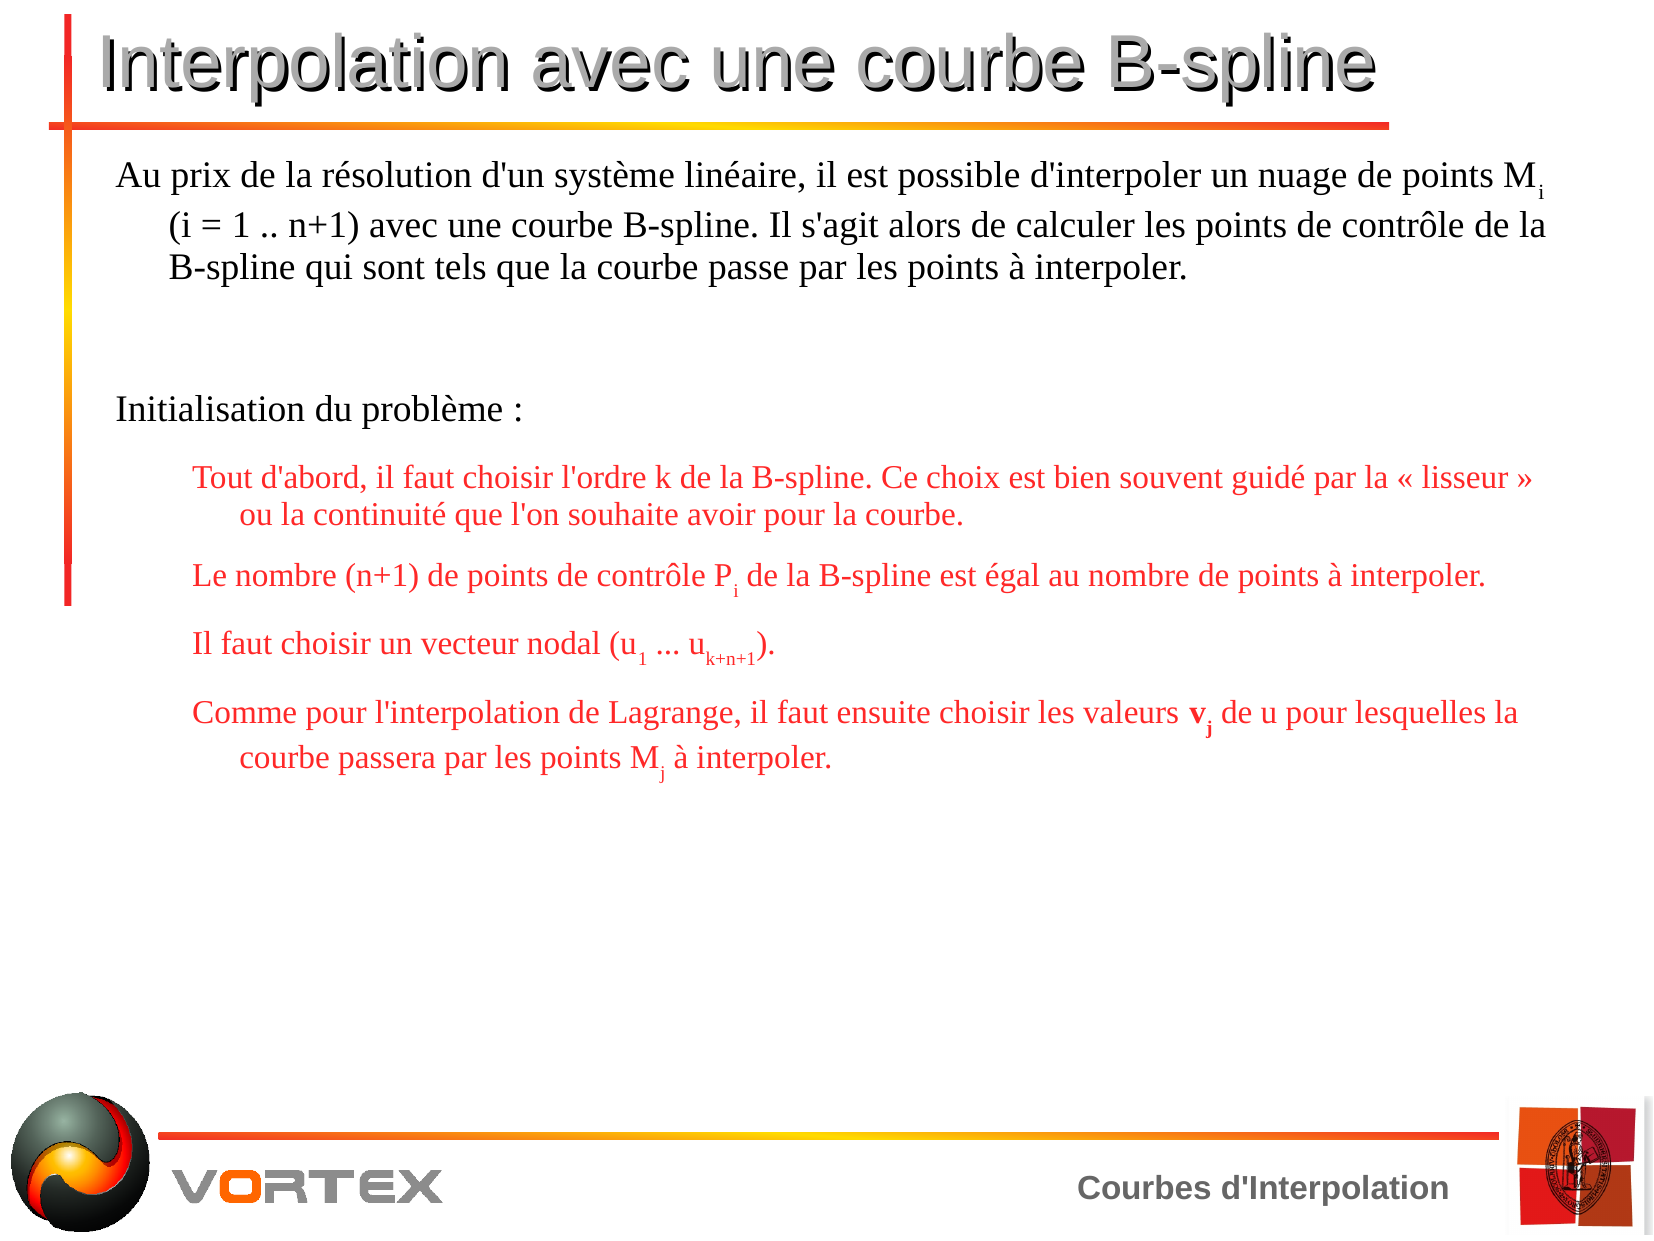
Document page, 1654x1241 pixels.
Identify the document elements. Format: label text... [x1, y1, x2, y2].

title Interpolation avec une courbe B-spline [82, 4, 1392, 120]
picture [11, 1092, 443, 1232]
picture [1505, 1096, 1653, 1235]
list Au prix de la résolution d'un système linéaire, il est possible d'interpoler un nuage de points Mi (i = 1 .. n+1) avec une courbe B-spline. Il s'agit alors de calculer les points de contrôle de la B-spline qui sont tels que la courbe passe par les points à interpoler. Initialisation du problème : Tout d'abord, il faut choisir l'ordre k de la B-spline. Ce choix est bien souvent guidé par la « lisseur » ou la continuité que l'on souhaite avoir pour la courbe. Le nombre (n+1) de points de contrôle Pi de la B-spline est égal au nombre de points à interpoler. Il faut choisir un vecteur nodal (u1 ... uk+n+1). Comme pour l'interpolation de Lagrange, il faut ensuite choisir les valeurs vj de u pour lesquelles la courbe passera par les points Mj à interpoler. [97, 153, 1571, 1109]
